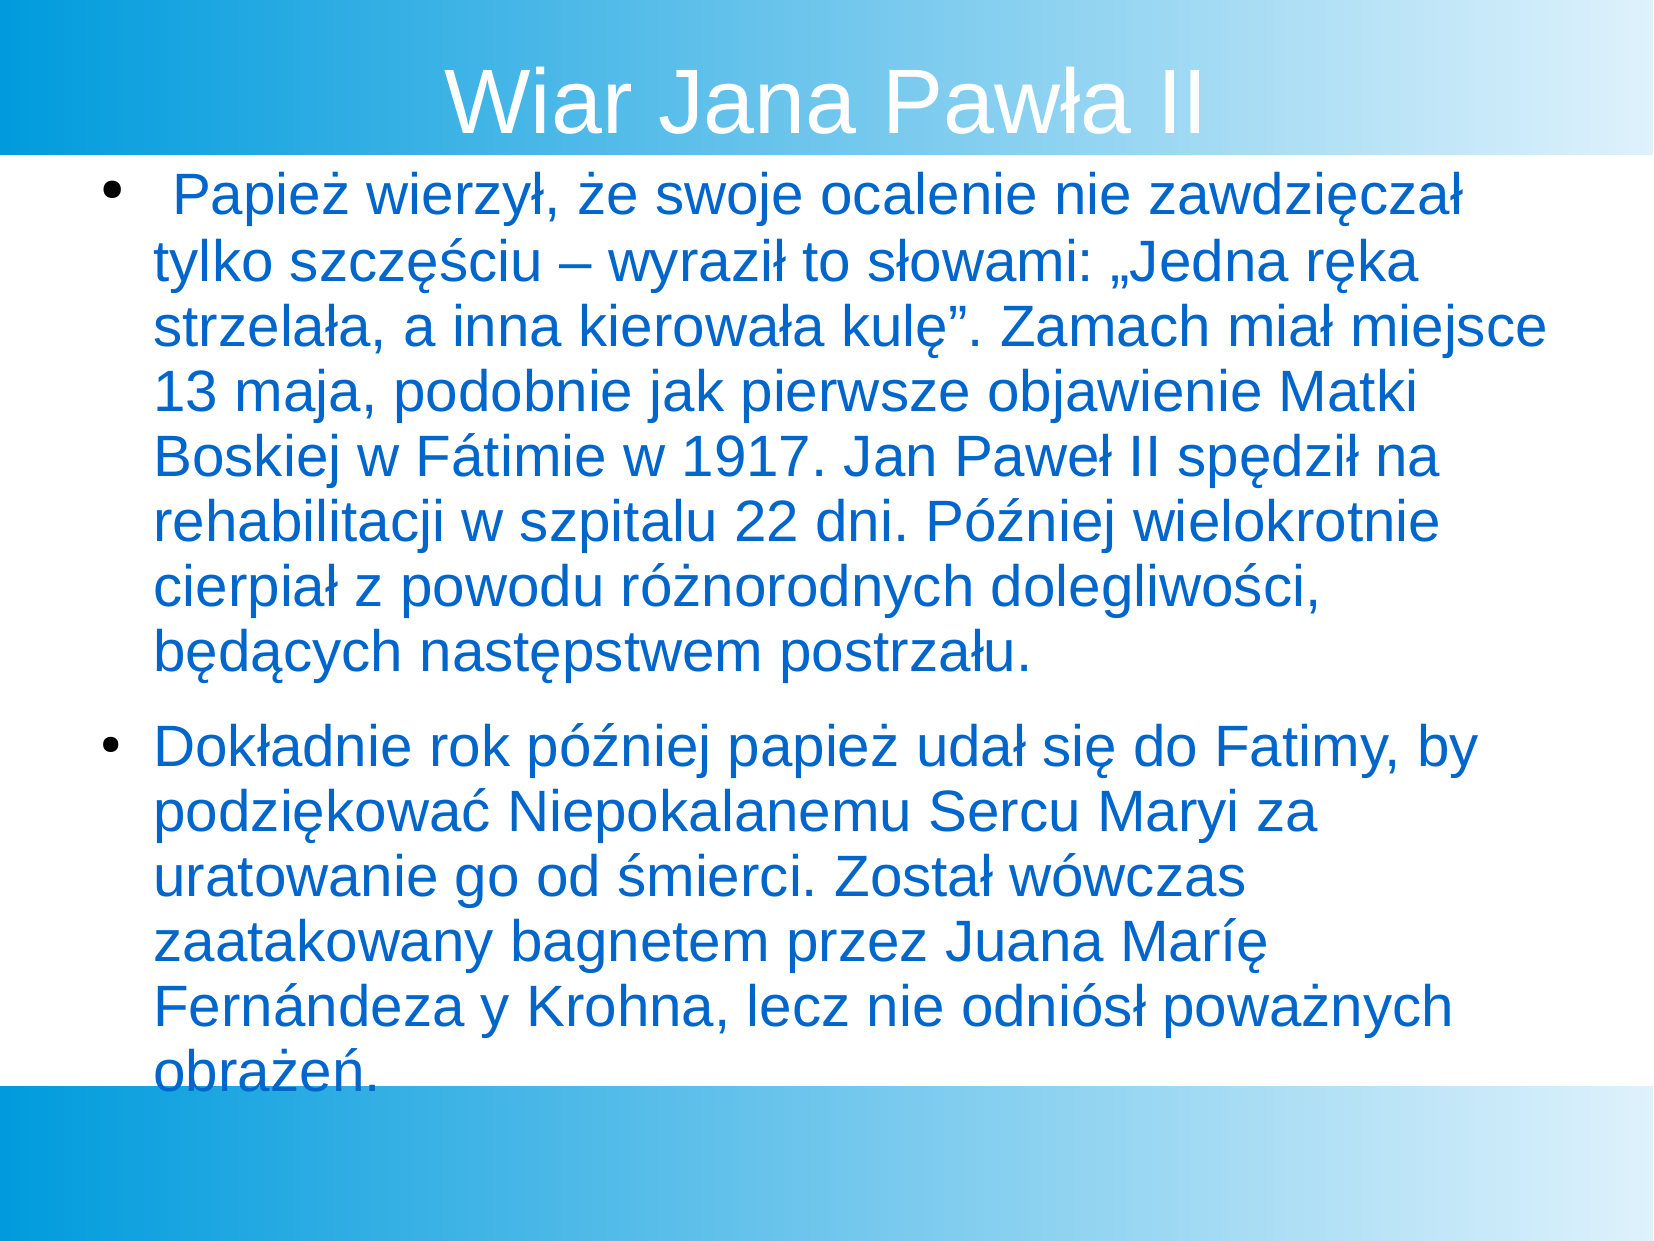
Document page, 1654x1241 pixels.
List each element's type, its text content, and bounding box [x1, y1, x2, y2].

title Wiar Jana Pawła II [82, 49, 1571, 154]
list Papież wierzył, że swoje ocalenie nie zawdzięczał tylko szczęściu – wyraził to słowami: „Jedna ręka strzelała, a inna kierowała kulę”. Zamach miał miejsce 13 maja, podobnie jak pierwsze objawienie Matki Boskiej w Fátimie w 1917. Jan Paweł II spędził na rehabilitacji w szpitalu 22 dni. Później wielokrotnie cierpiał z powodu różnorodnych dolegliwości, będących następstwem postrzału. Dokładnie rok później papież udał się do Fatimy, by podziękować Niepokalanemu Sercu Maryi za uratowanie go od śmierci. Został wówczas zaatakowany bagnetem przez Juana Maríę Fernándeza y Krohna, lecz nie odniósł poważnych obrażeń. [82, 154, 1571, 874]
